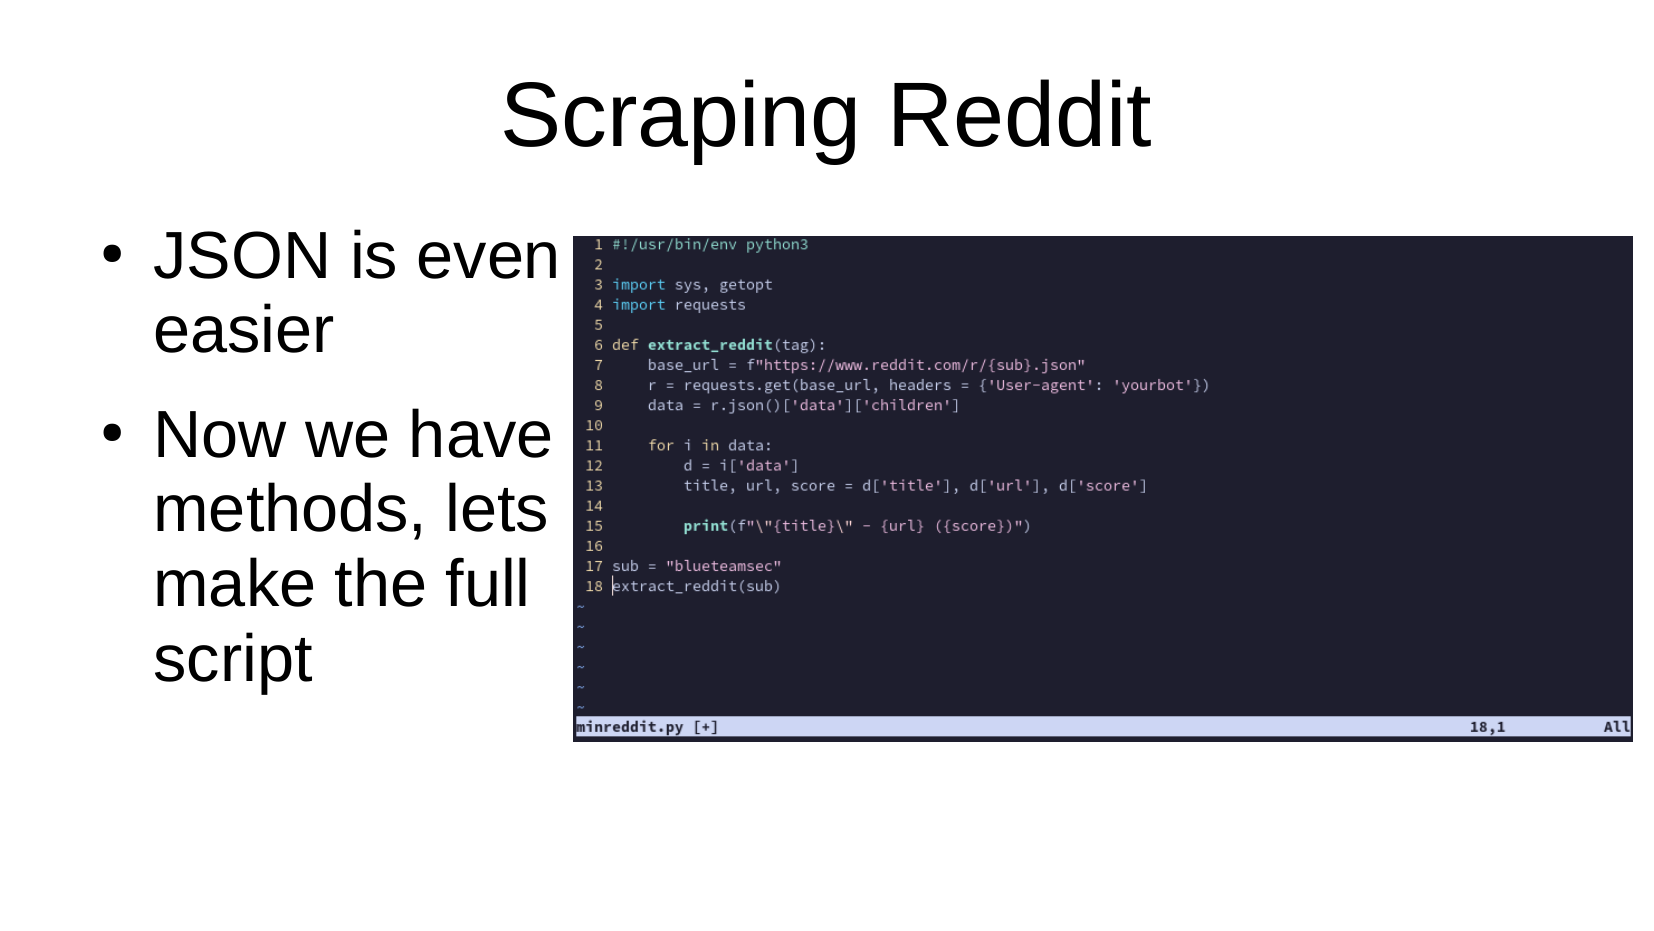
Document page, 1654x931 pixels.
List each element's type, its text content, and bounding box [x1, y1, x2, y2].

title Scraping Reddit [82, 37, 1571, 193]
list JSON is even easier Now we have methods, lets make the full script [82, 217, 591, 758]
picture [573, 236, 1633, 742]
